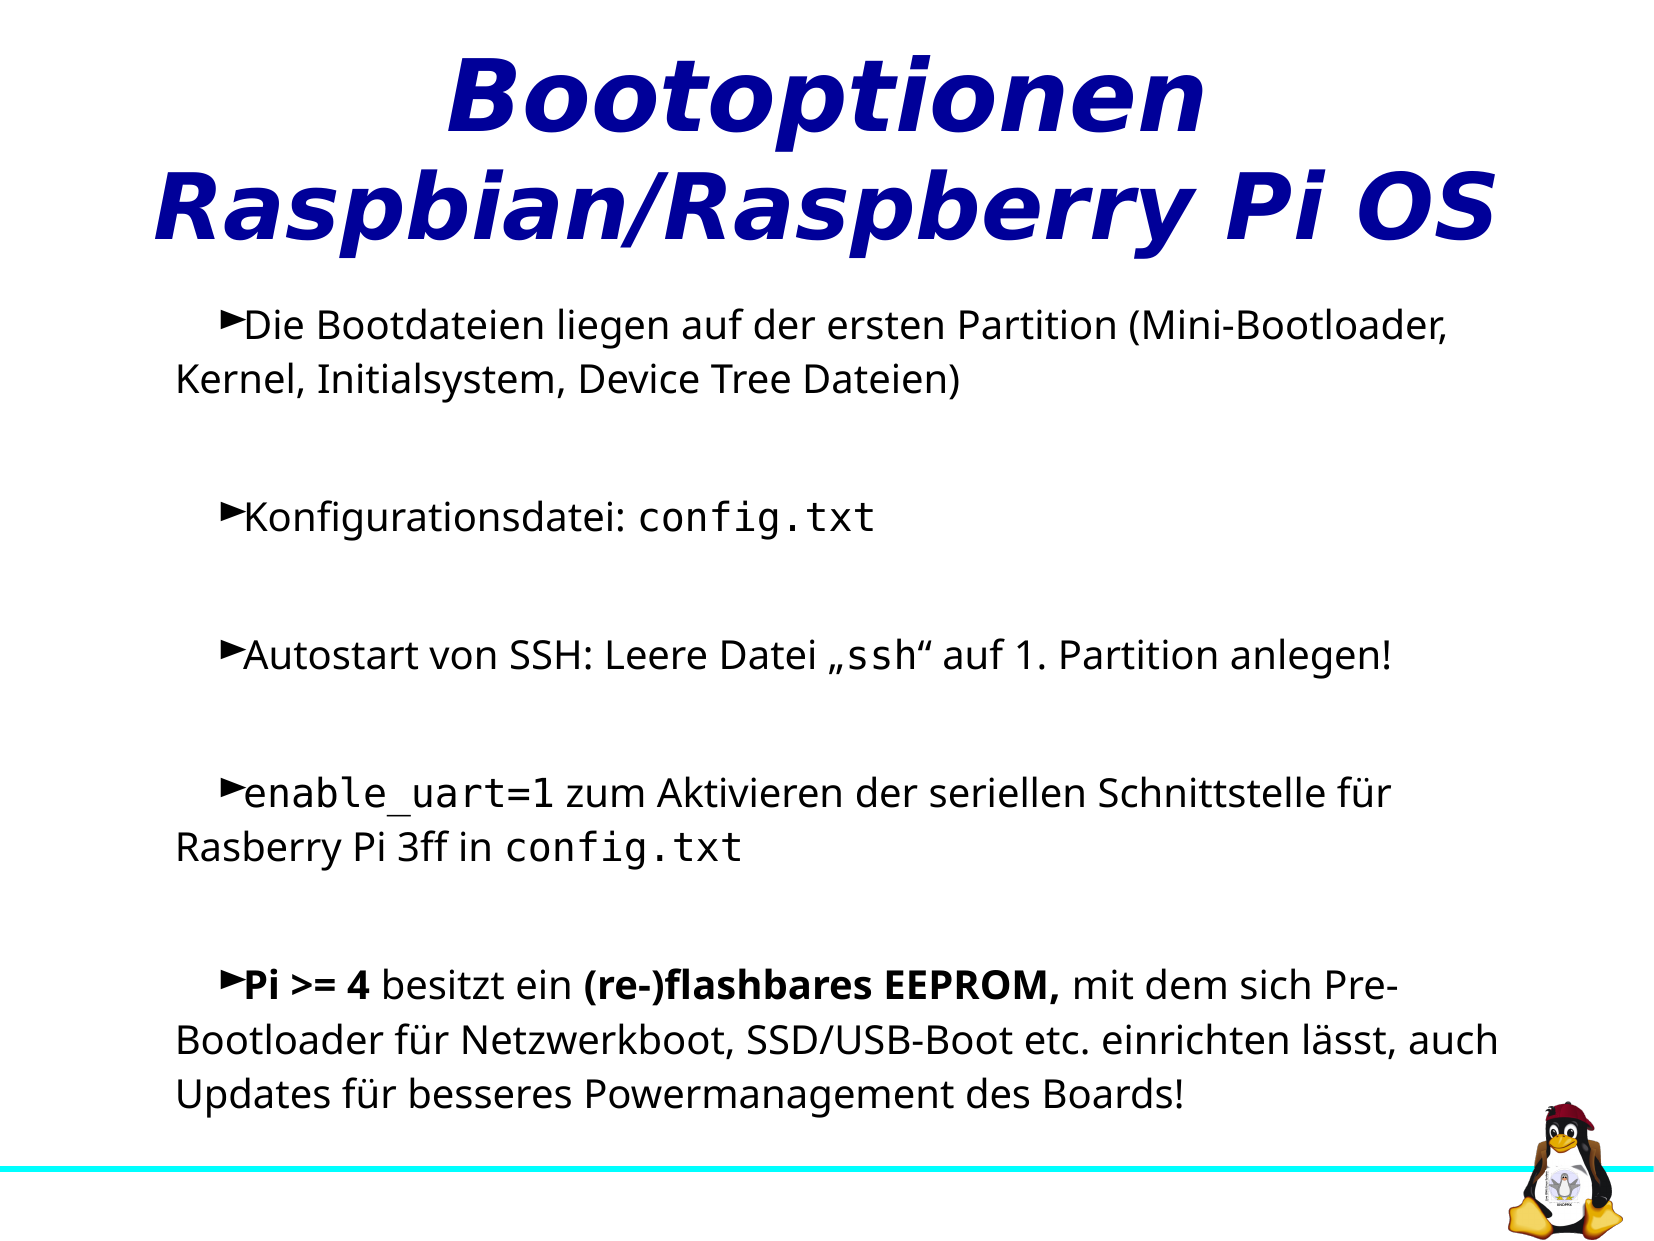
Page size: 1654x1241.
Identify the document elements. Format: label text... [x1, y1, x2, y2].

list Die Bootdateien liegen auf der ersten Partition (Mini-Bootloader, Kernel, Initialsystem, Device Tree Dateien) Konfigurationsdatei: config.txt Autostart von SSH: Leere Datei „ssh“ auf 1. Partition anlegen! enable_uart=1 zum Aktivieren der seriellen Schnittstelle für Rasberry Pi 3ff in config.txt Pi >= 4 besitzt ein (re-)flashbares EEPROM, mit dem sich Pre-Bootloader für Netzwerkboot, SSD/USB-Boot etc. einrichten lässt, auch Updates für besseres Powermanagement des Boards! [116, 296, 1556, 1123]
title Bootoptionen Raspbian/Raspberry Pi OS [121, 38, 1534, 262]
picture [1505, 1100, 1625, 1241]
